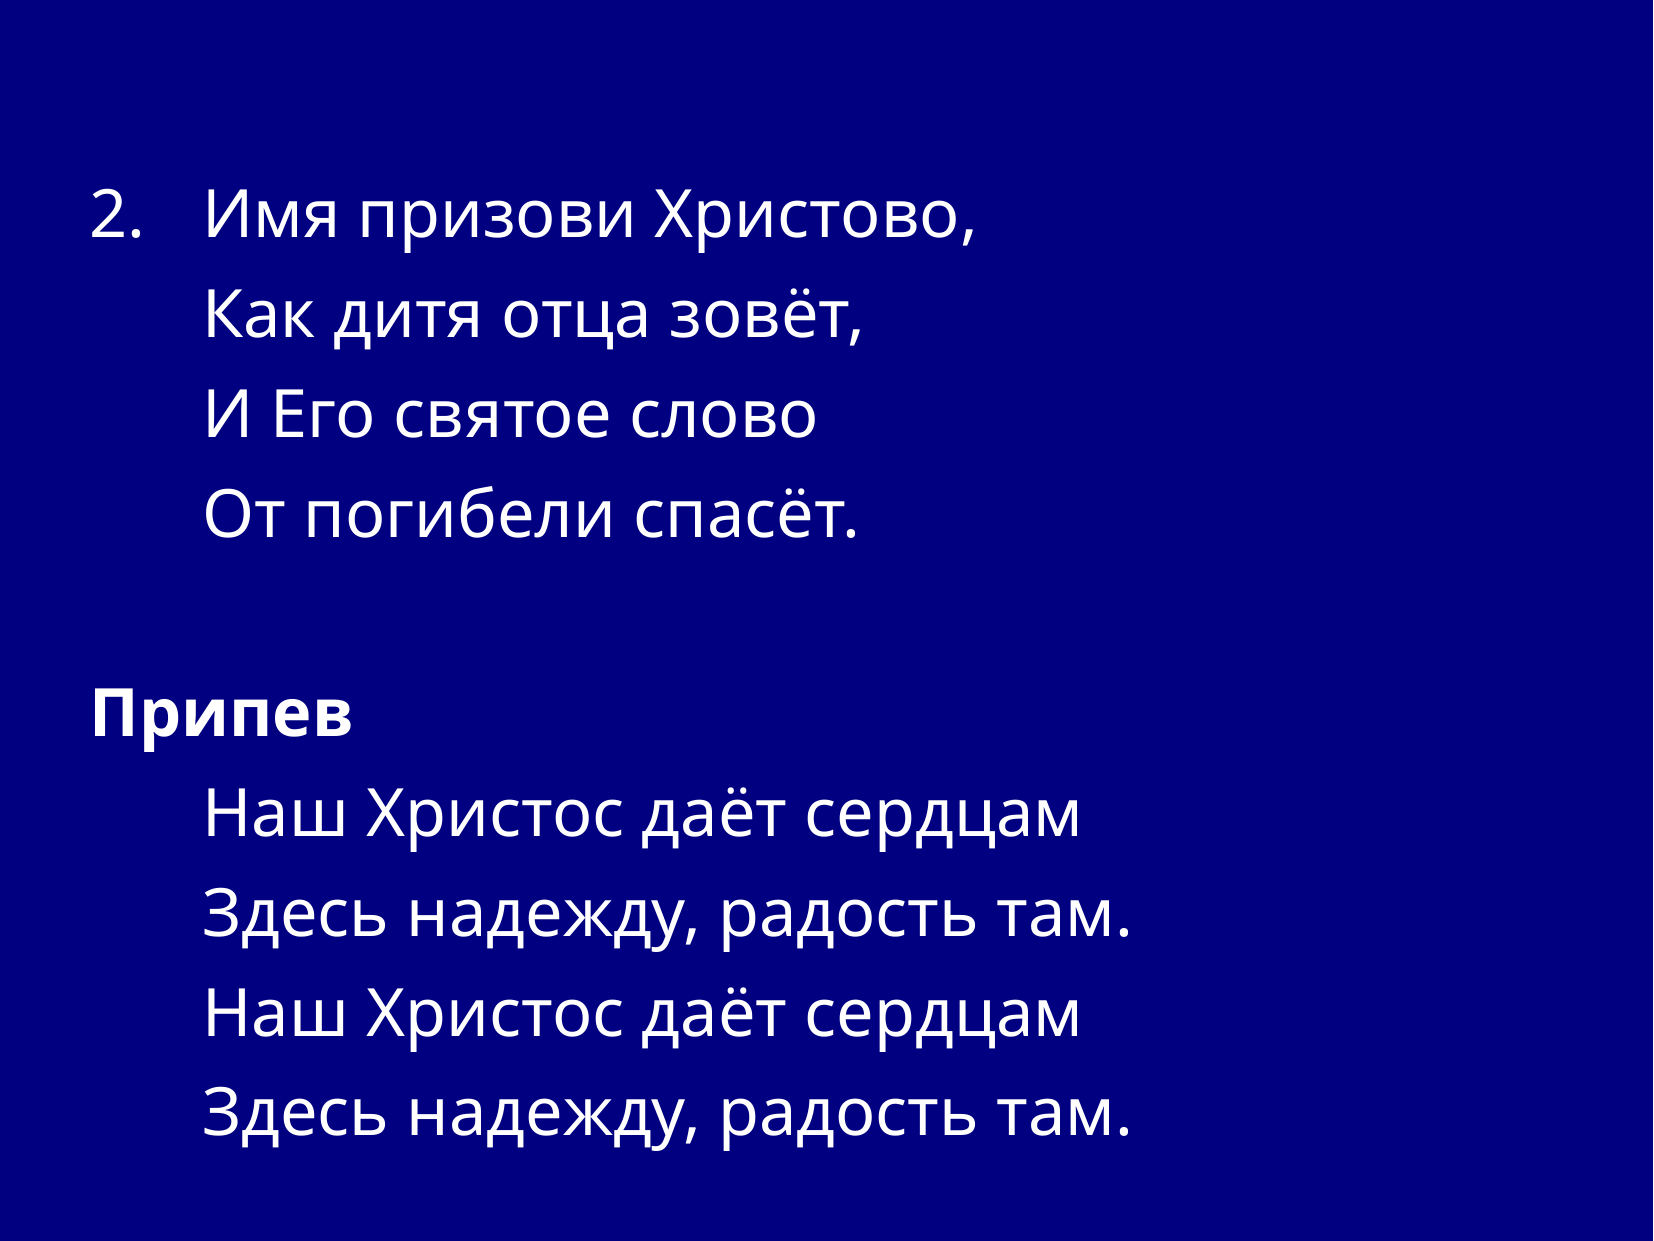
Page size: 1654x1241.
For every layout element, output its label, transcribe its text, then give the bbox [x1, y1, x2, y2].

text_box 2. Имя призови Христово, Как дитя отца зовёт, И Его святое слово От погибели спасёт. Припев Наш Христос даёт сердцам Здесь надежду, радость там. Наш Христос даёт сердцам Здесь надежду, радость там. [75, 150, 1576, 1163]
